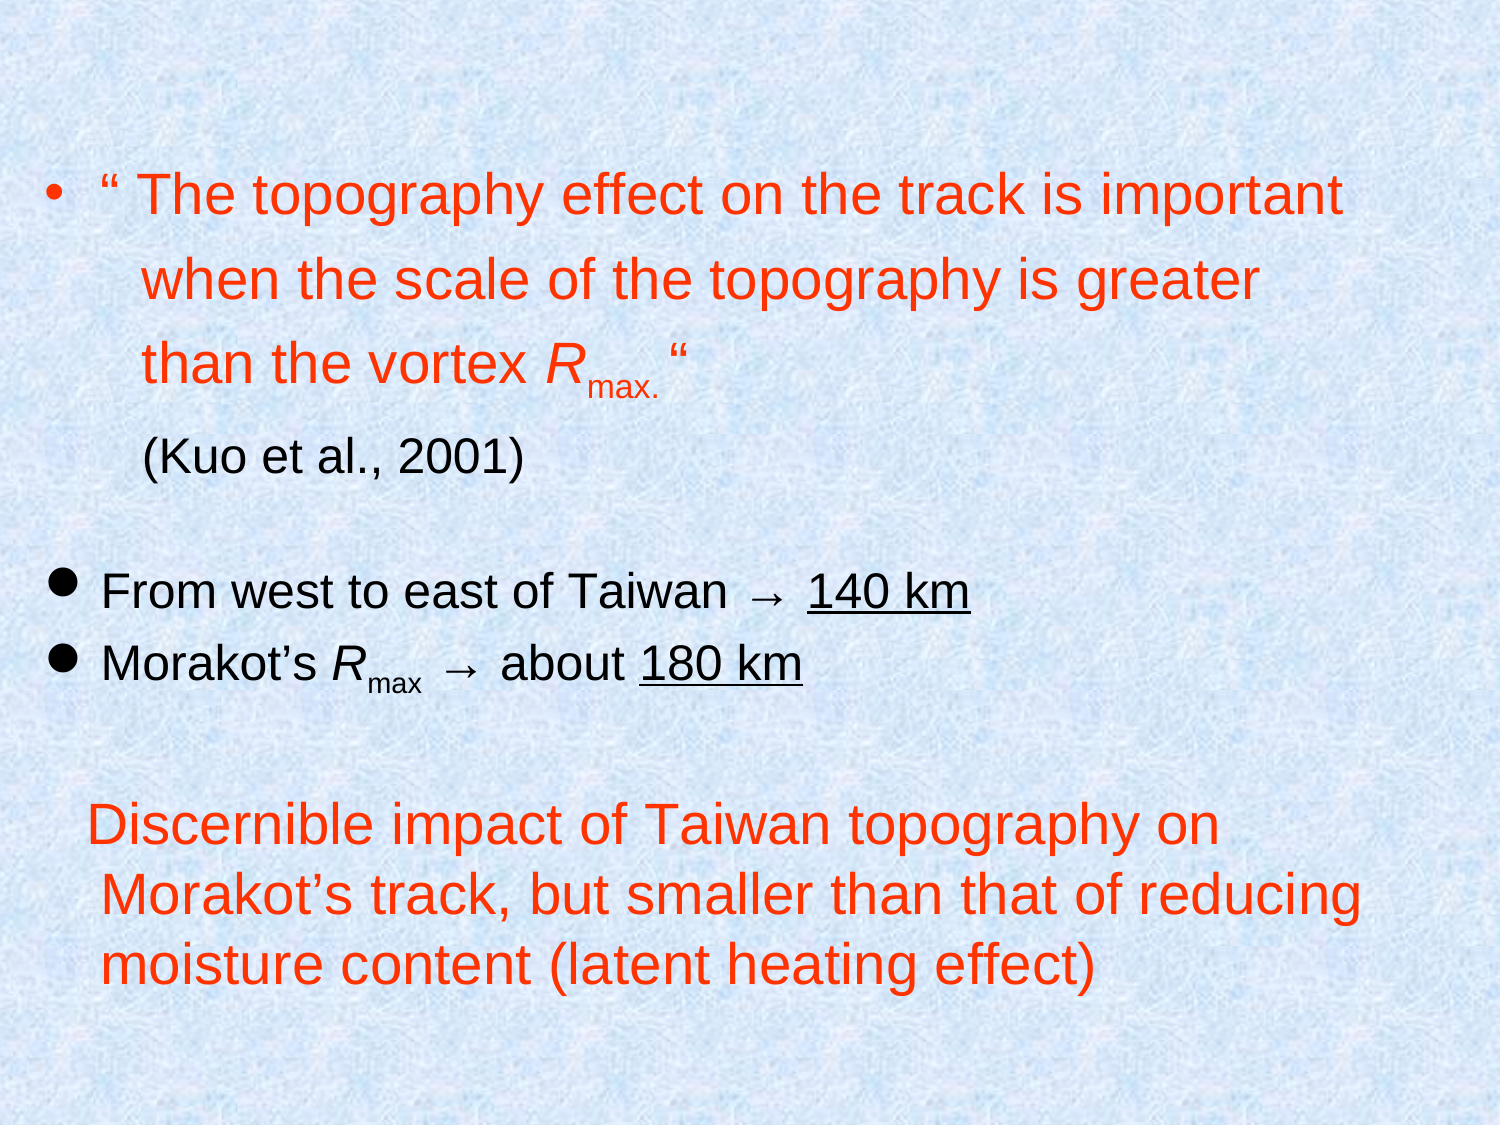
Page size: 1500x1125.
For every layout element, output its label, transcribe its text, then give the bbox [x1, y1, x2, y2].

picture [0, 0, 1500, 1125]
list “ The topography effect on the track is important when the scale of the topography is greater than the vortex Rmax. “ (Kuo et al., 2001) From west to east of Taiwan → 140 km Morakot’s Rmax → about 180 km Discernible impact of Taiwan topography on Morakot’s track, but smaller than that of reducing moisture content (latent heating effect) [29, 148, 1426, 1010]
